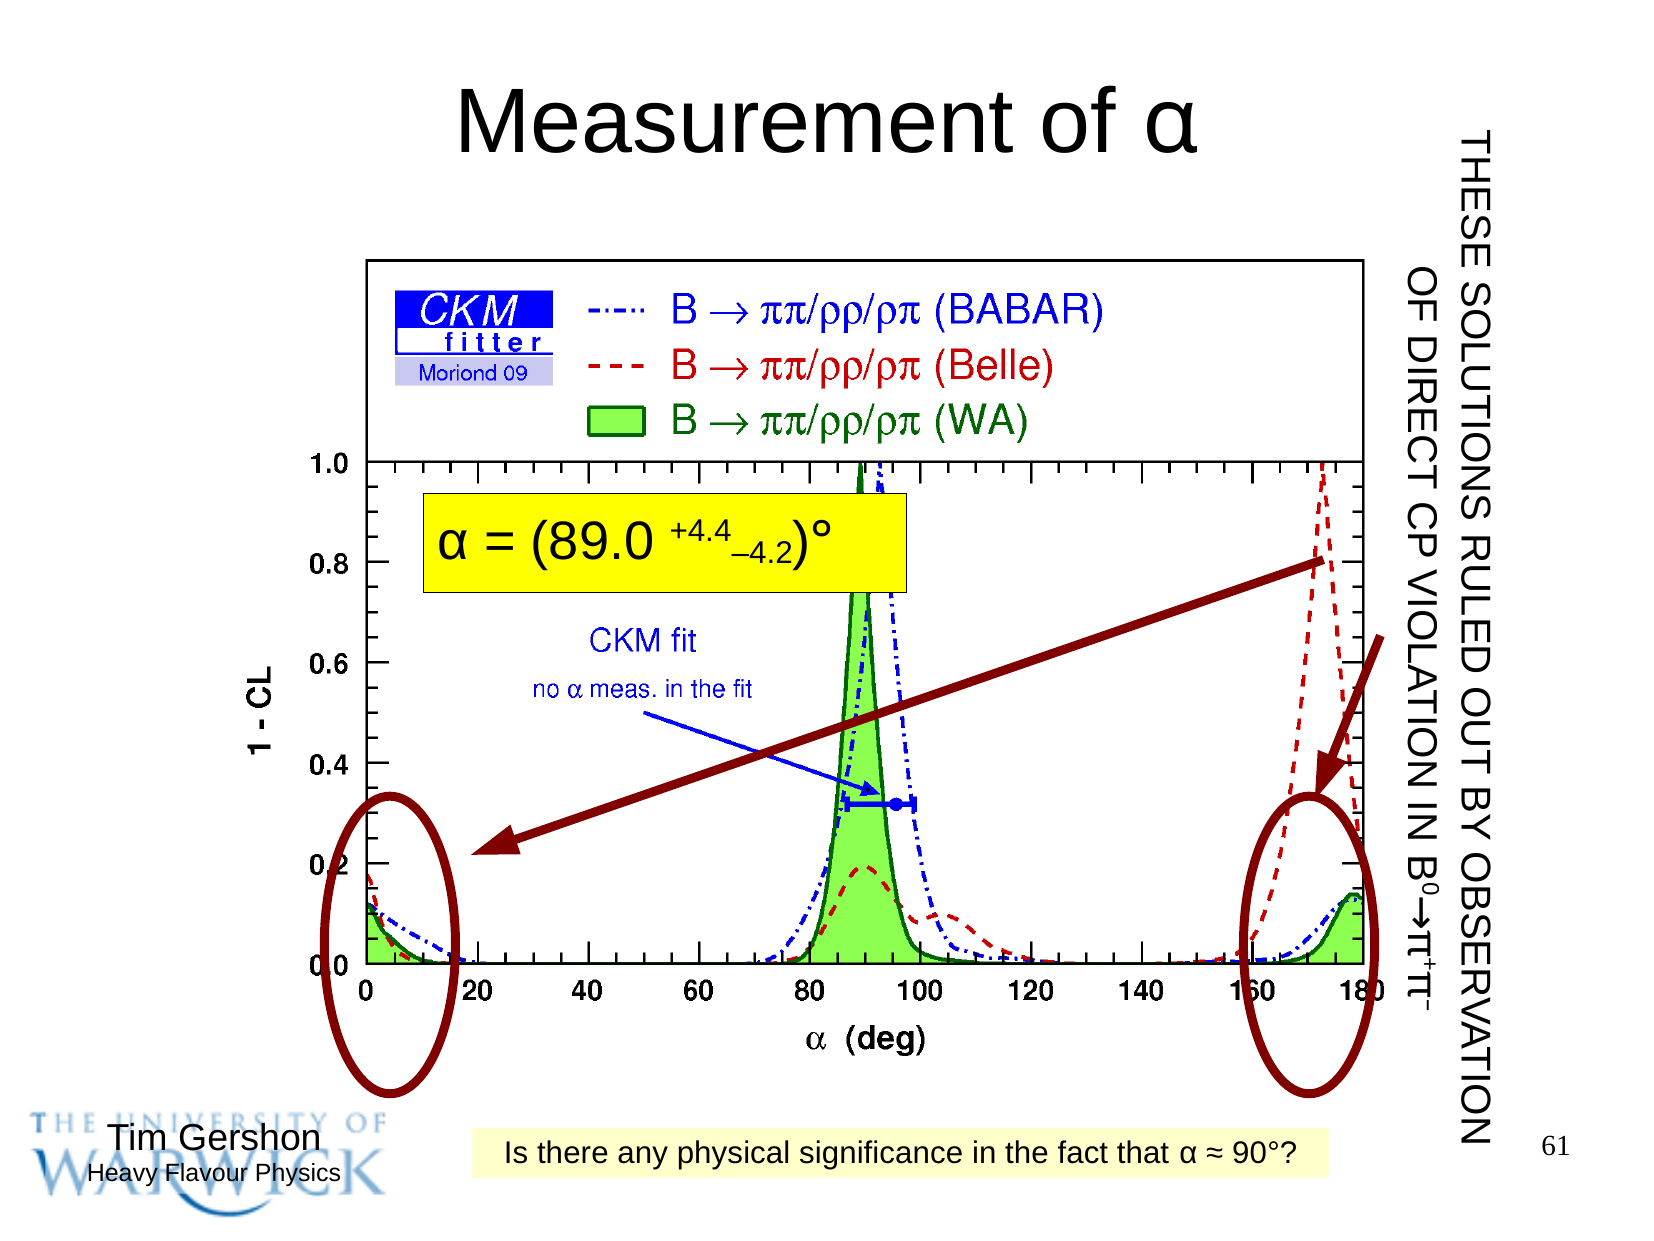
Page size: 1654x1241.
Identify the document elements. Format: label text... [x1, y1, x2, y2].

text_box Tim Gershon Heavy Flavour Physics [45, 1108, 383, 1194]
picture [246, 259, 1384, 1056]
picture [329, 801, 450, 1056]
text_box THESE SOLUTIONS RULED OUT BY OBSERVATION OF DIRECT CP VIOLATION IN B0→π+π– [1394, 47, 1507, 1229]
picture [19, 1106, 406, 1232]
picture [1322, 642, 1384, 1056]
title Measurement of α [82, 13, 1571, 222]
picture [1248, 801, 1370, 1056]
text_box Is there any physical significance in the fact that α ≈ 90°? [472, 1127, 1329, 1178]
text_box α = (89.0 +4.4–4.2)° [423, 493, 907, 593]
